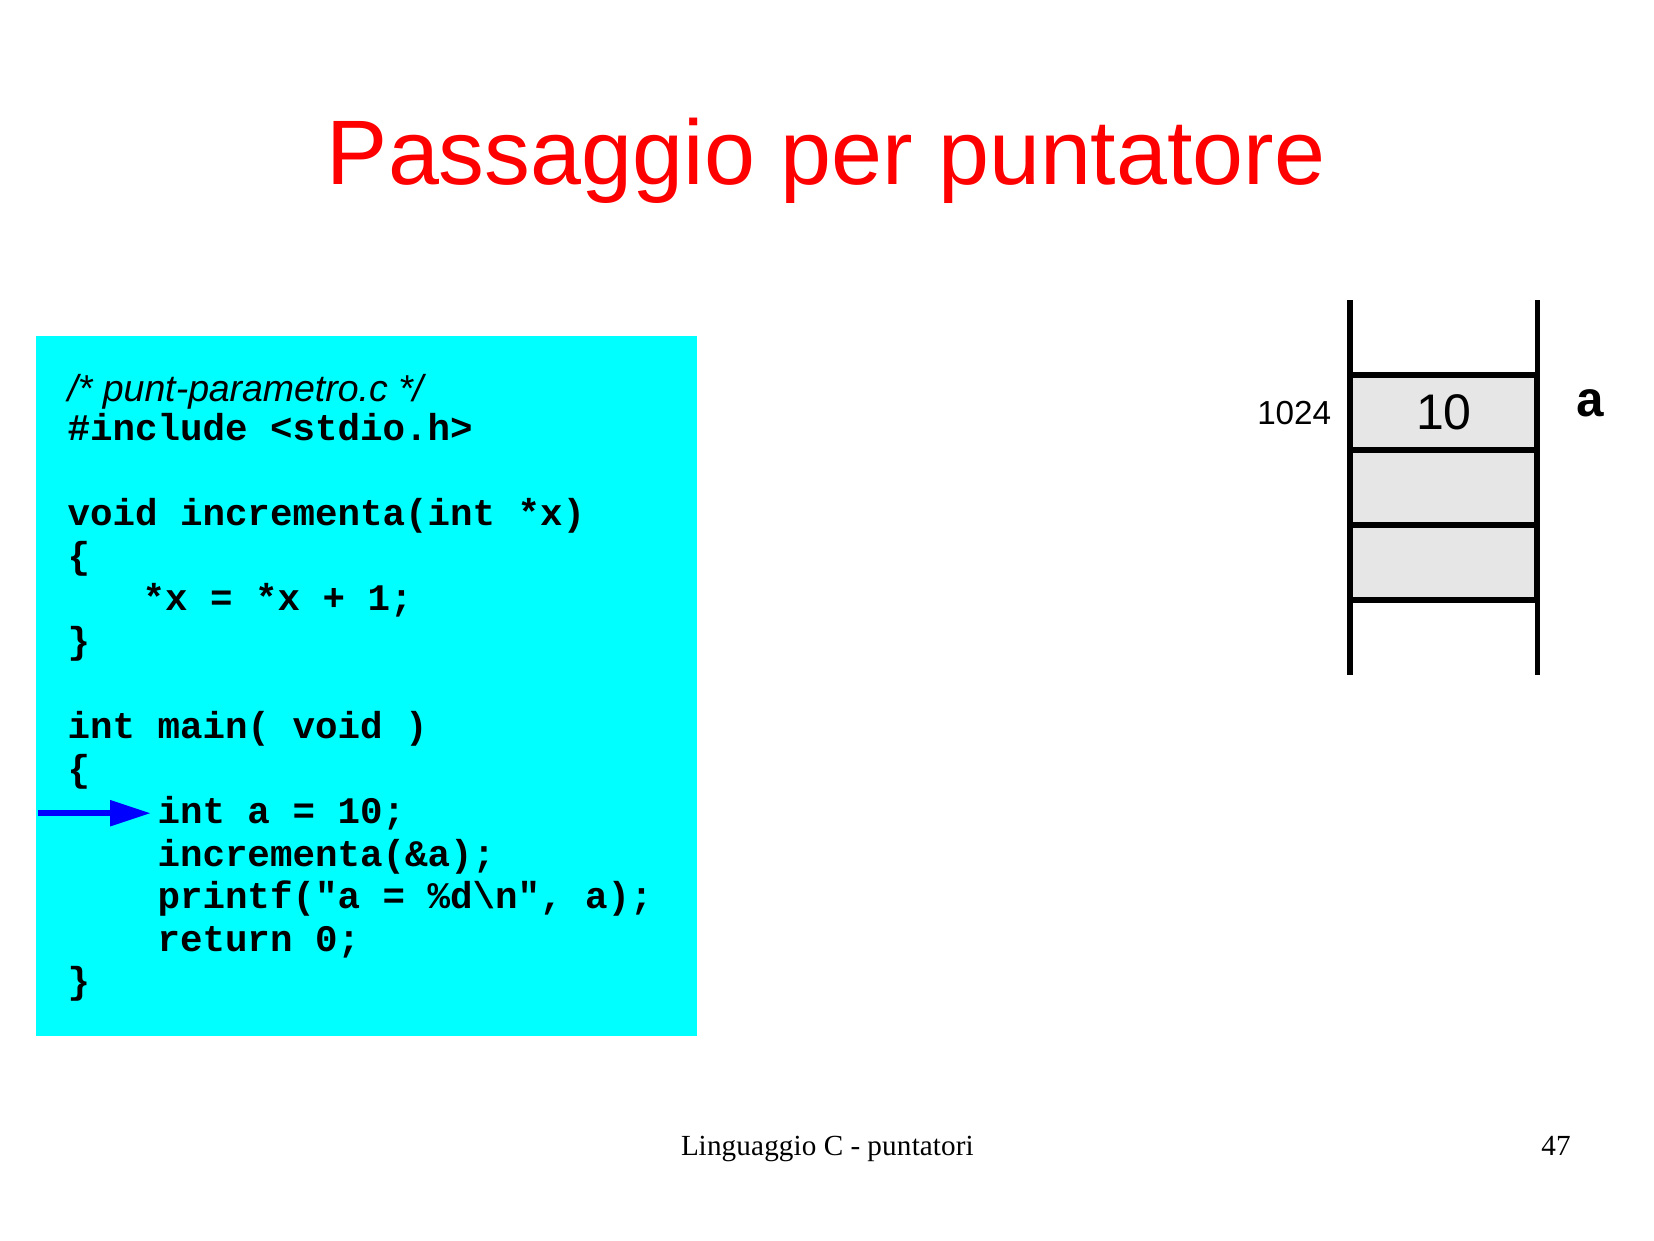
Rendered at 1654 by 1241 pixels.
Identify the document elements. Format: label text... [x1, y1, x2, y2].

title Passaggio per puntatore [82, 49, 1571, 257]
text_box 10 [1370, 375, 1535, 450]
text_box 1024 [1257, 375, 1370, 451]
text_box a [1575, 375, 1606, 432]
text_box /* punt-parametro.c */ #include <stdio.h> void incrementa(int *x) { *x = *x + 1; } int main( void ) { int a = 10; incrementa(&a); printf("a = %d\n", a); return 0; } [37, 337, 696, 1035]
text_box [1353, 450, 1535, 601]
